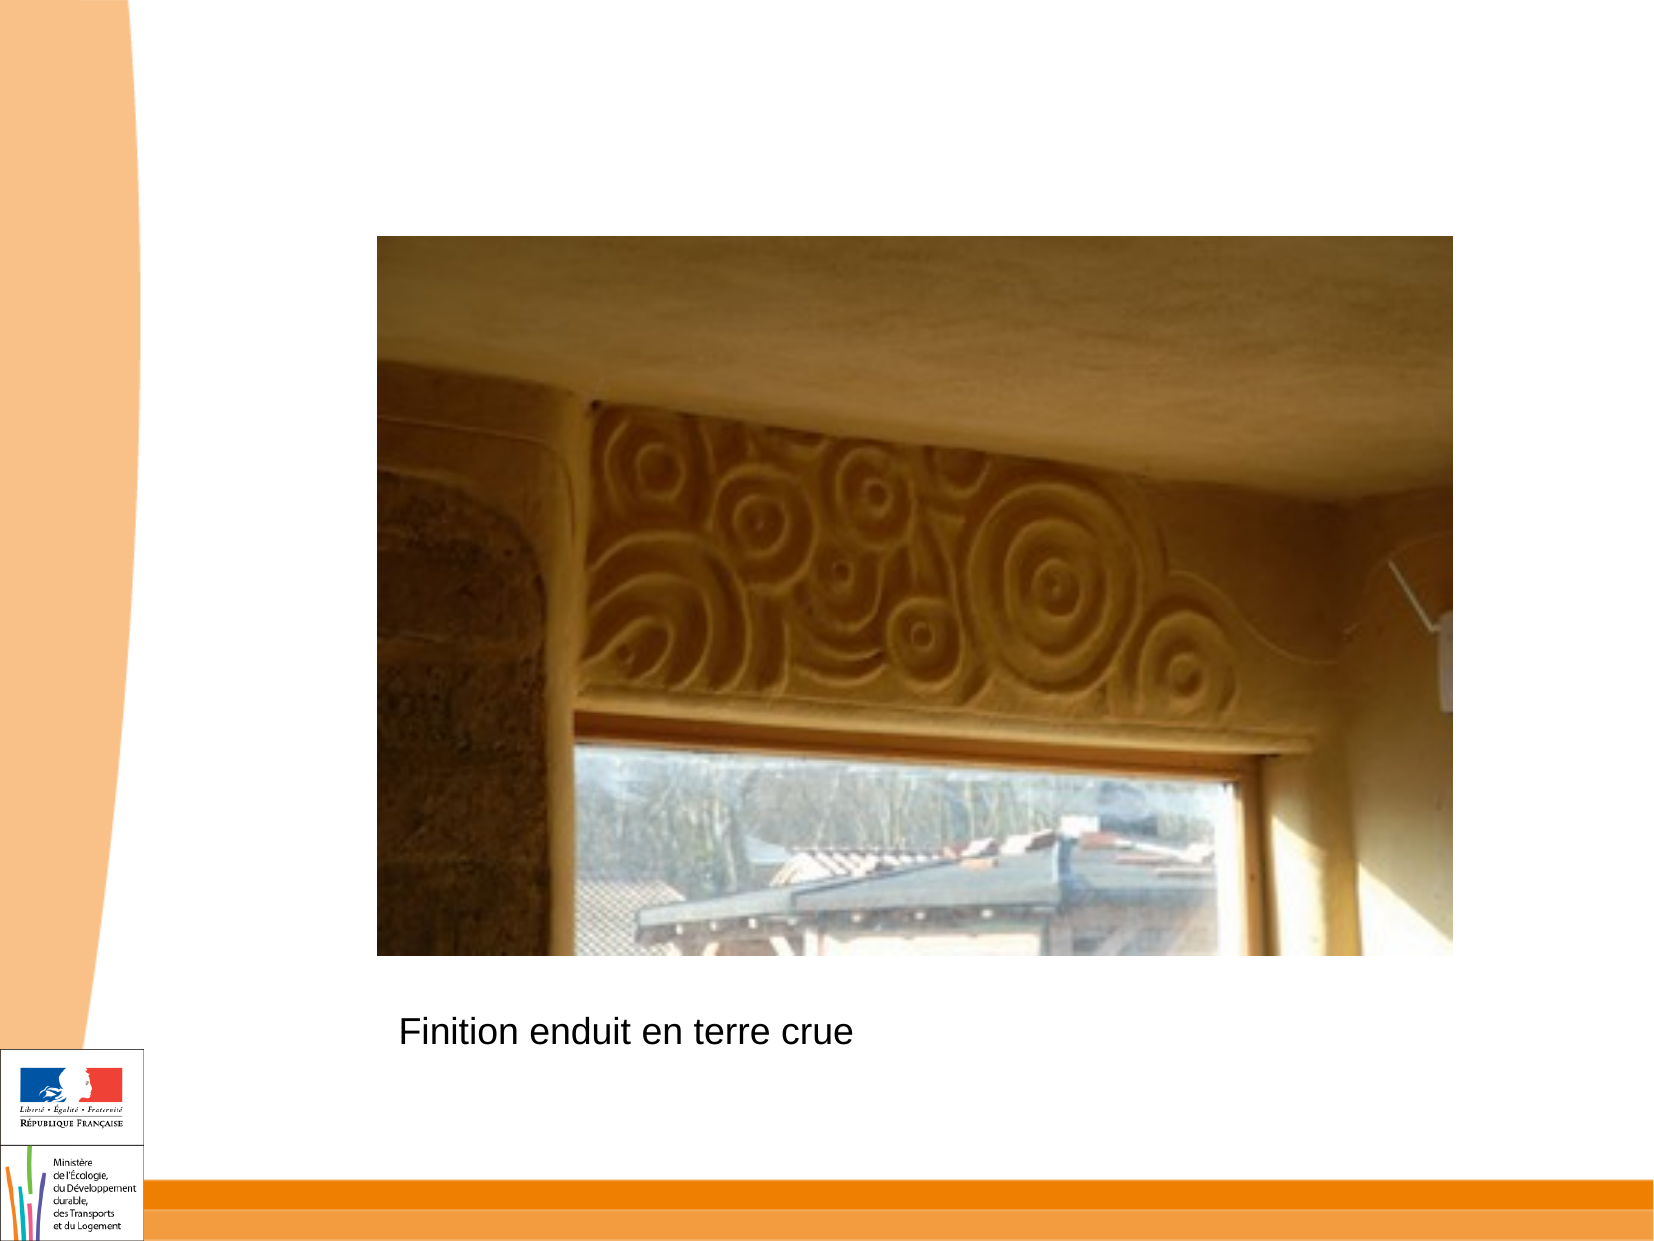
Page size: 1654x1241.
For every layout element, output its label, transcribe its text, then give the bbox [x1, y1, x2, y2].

text_box Finition enduit en terre crue [383, 1003, 1182, 1063]
picture [0, 0, 1654, 1241]
